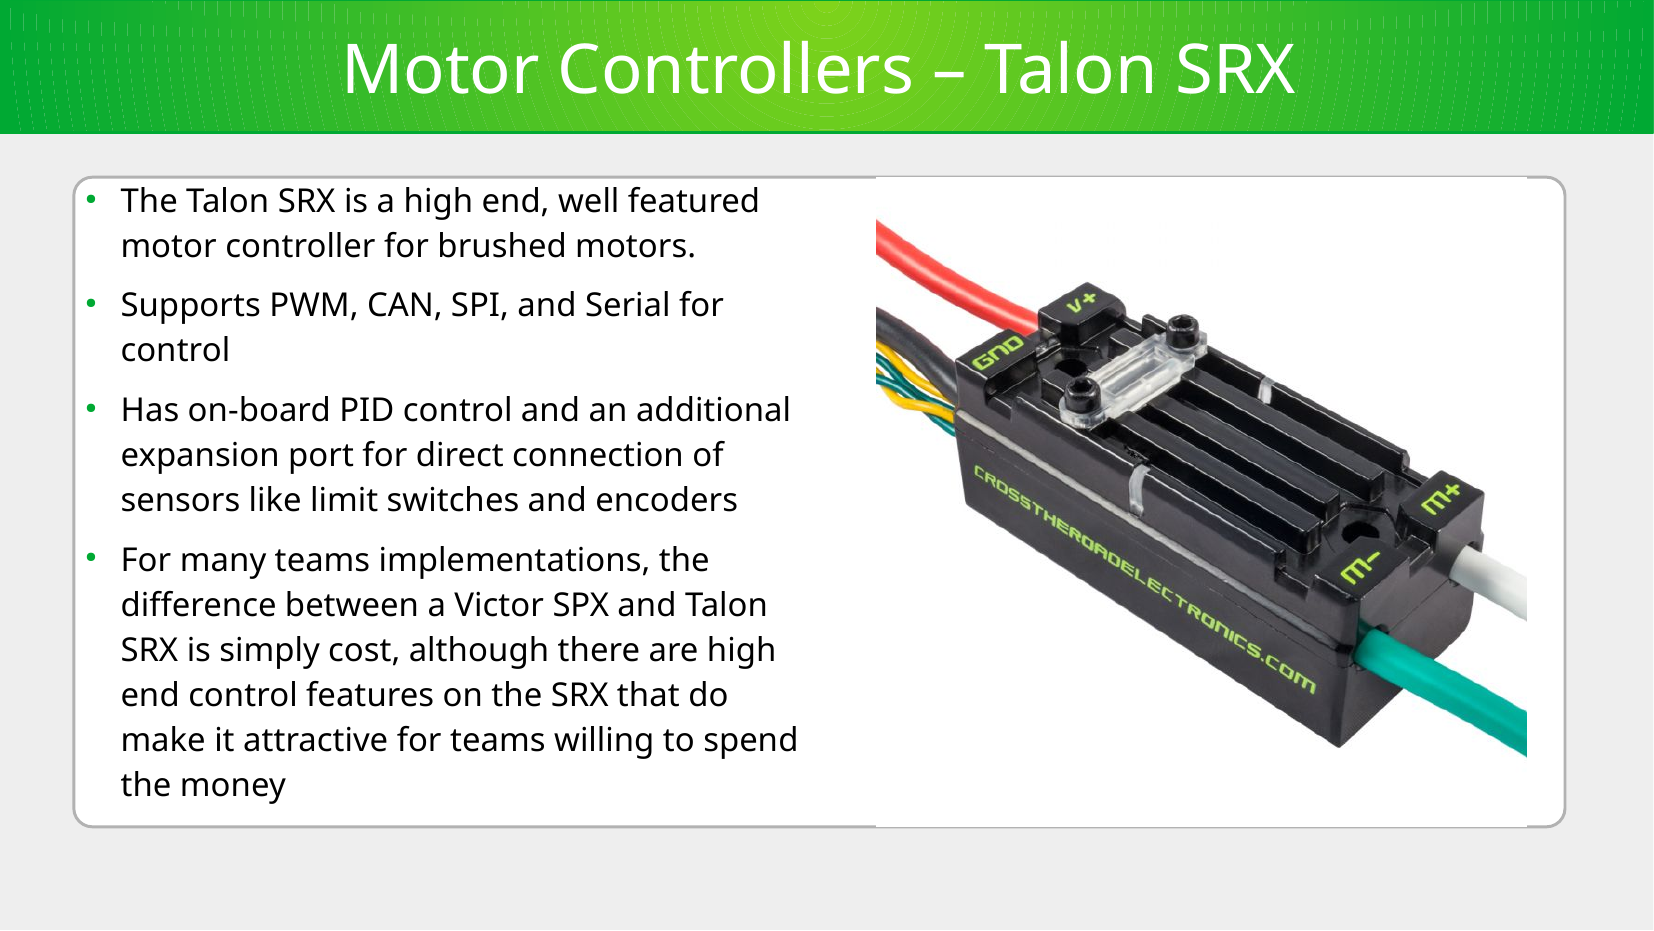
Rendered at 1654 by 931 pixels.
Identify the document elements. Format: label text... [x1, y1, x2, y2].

list The Talon SRX is a high end, well featured motor controller for brushed motors. Supports PWM, CAN, SPI, and Serial for control Has on-board PID control and an additional expansion port for direct connection of sensors like limit switches and encoders For many teams implementations, the difference between a Victor SPX and Talon SRX is simply cost, although there are high end control features on the SRX that do make it attractive for teams willing to spend the money [73, 177, 802, 827]
title Motor Controllers – Talon SRX [73, 14, 1565, 119]
picture [876, 177, 1527, 827]
